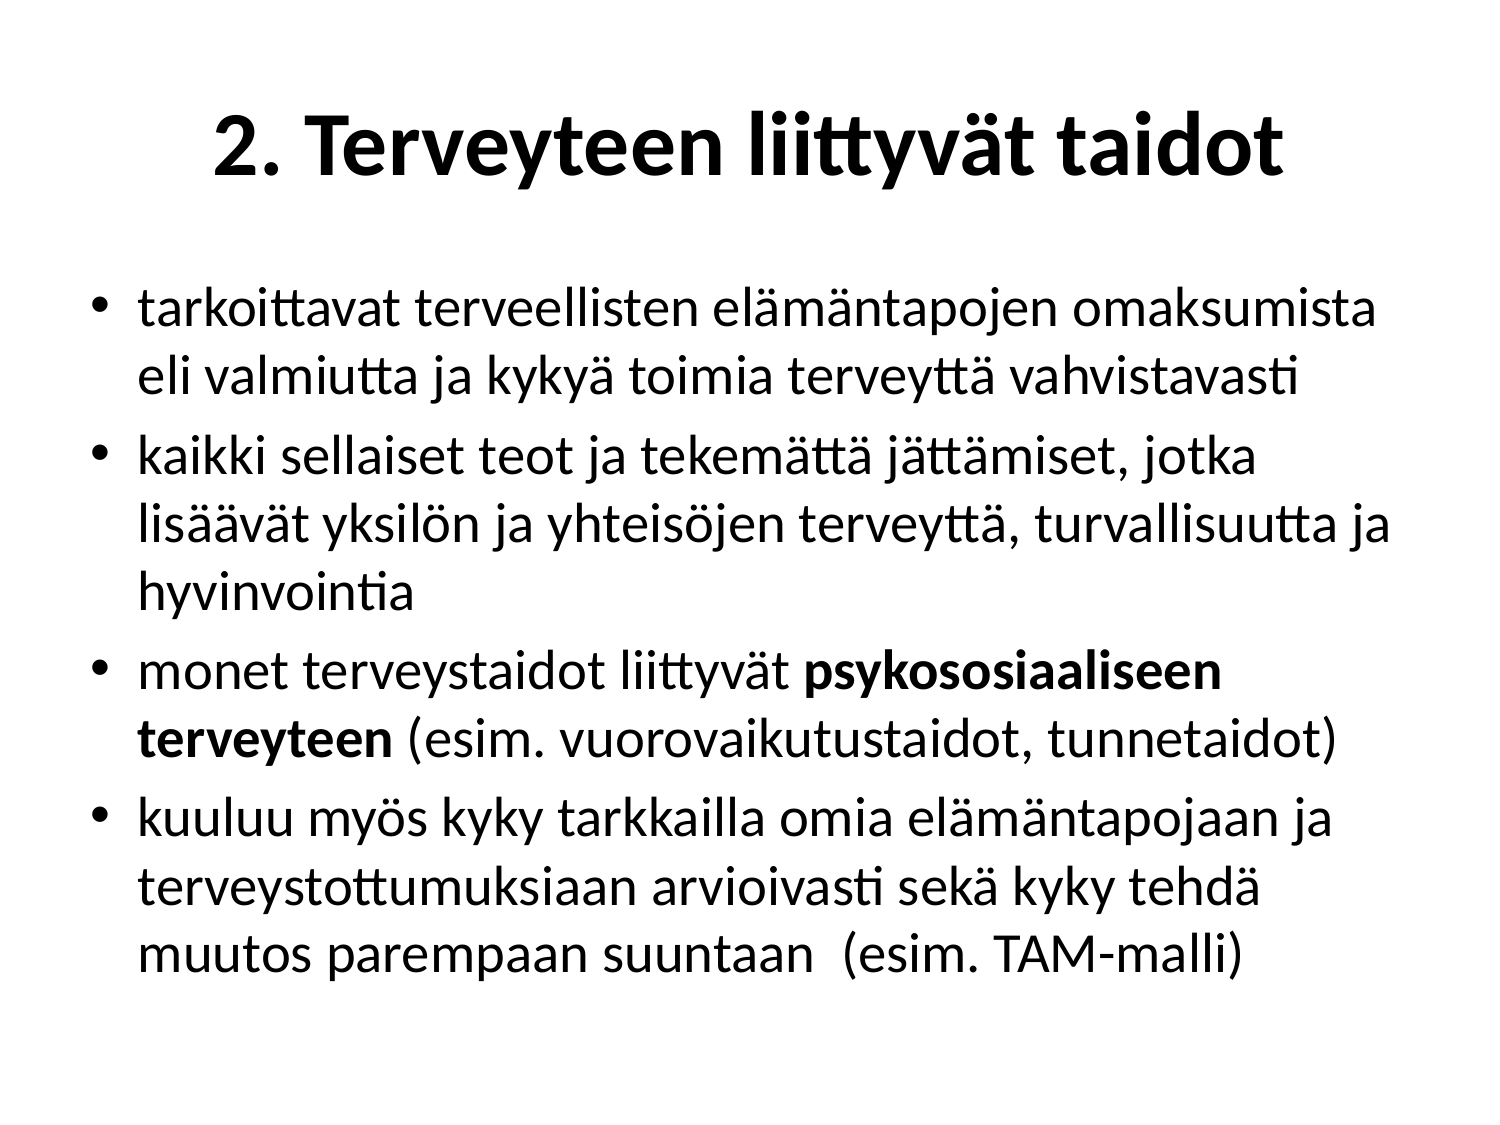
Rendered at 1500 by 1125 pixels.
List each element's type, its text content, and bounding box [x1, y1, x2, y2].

title 2. Terveyteen liittyvät taidot [75, 45, 1425, 233]
list tarkoittavat terveellisten elämäntapojen omaksumista eli valmiutta ja kykyä toimia terveyttä vahvistavasti kaikki sellaiset teot ja tekemättä jättämiset, jotka lisäävät yksilön ja yhteisöjen terveyttä, turvallisuutta ja hyvinvointia monet terveystaidot liittyvät psykososiaaliseen terveyteen (esim. vuorovaikutustaidot, tunnetaidot) kuuluu myös kyky tarkkailla omia elämäntapojaan ja terveystottumuksiaan arvioivasti sekä kyky tehdä muutos parempaan suuntaan (esim. TAM-malli) [75, 262, 1425, 1005]
